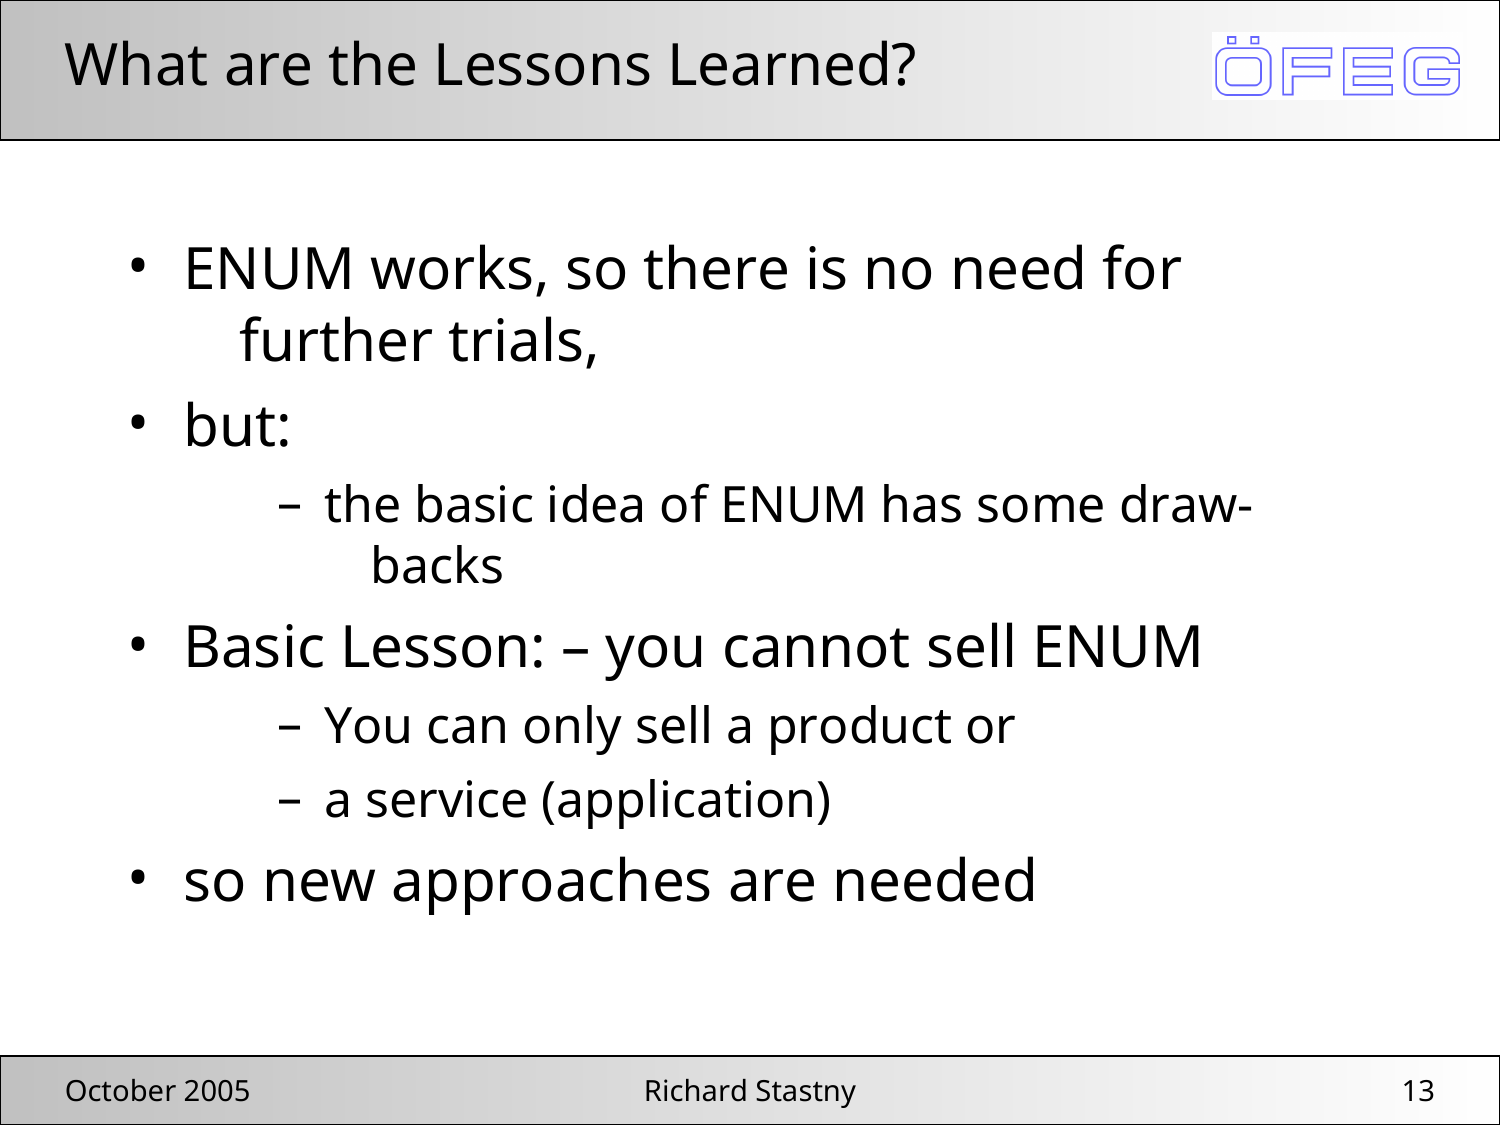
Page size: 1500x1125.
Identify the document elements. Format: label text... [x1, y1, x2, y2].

title What are the Lessons Learned? [50, 19, 1176, 106]
picture [1212, 32, 1463, 100]
list ENUM works, so there is no need for further trials, but: the basic idea of ENUM has some draw-backs Basic Lesson: – you cannot sell ENUM You can only sell a product or a service (application) so new approaches are needed [112, 224, 1388, 901]
